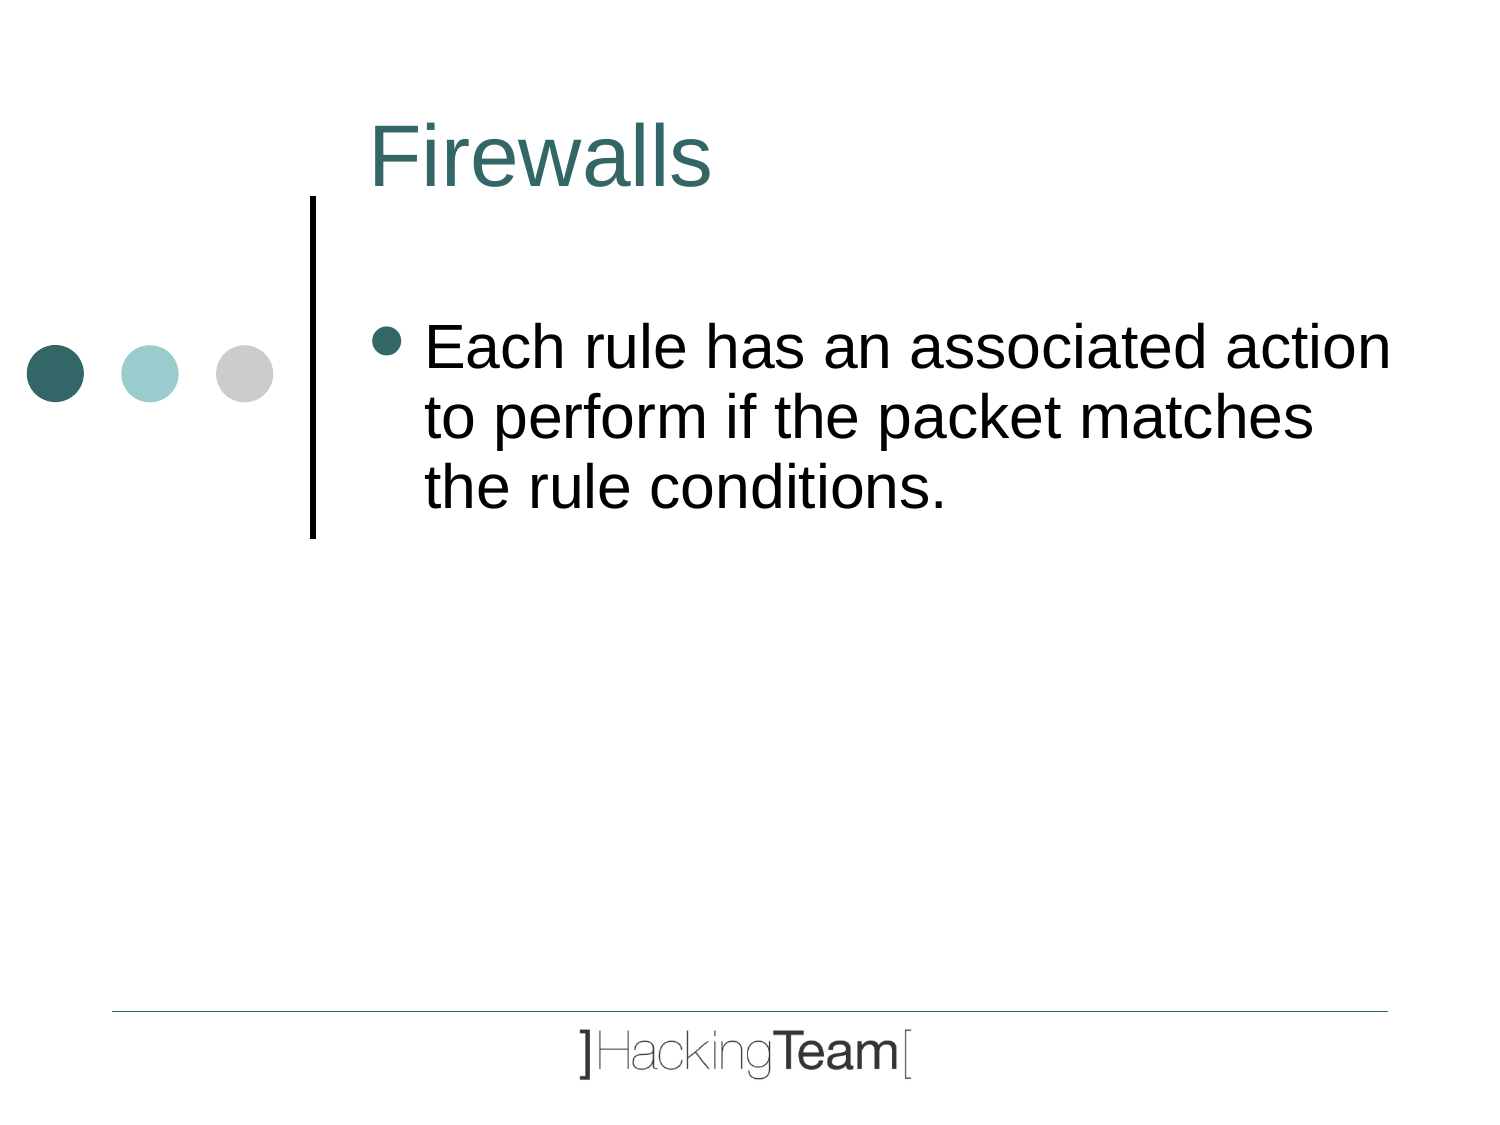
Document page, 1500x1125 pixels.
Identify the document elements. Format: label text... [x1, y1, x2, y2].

title Firewalls [249, 38, 1401, 275]
list Each rule has an associated action to perform if the packet matches the rule conditions. [249, 312, 1401, 1041]
picture [574, 1041, 916, 1084]
